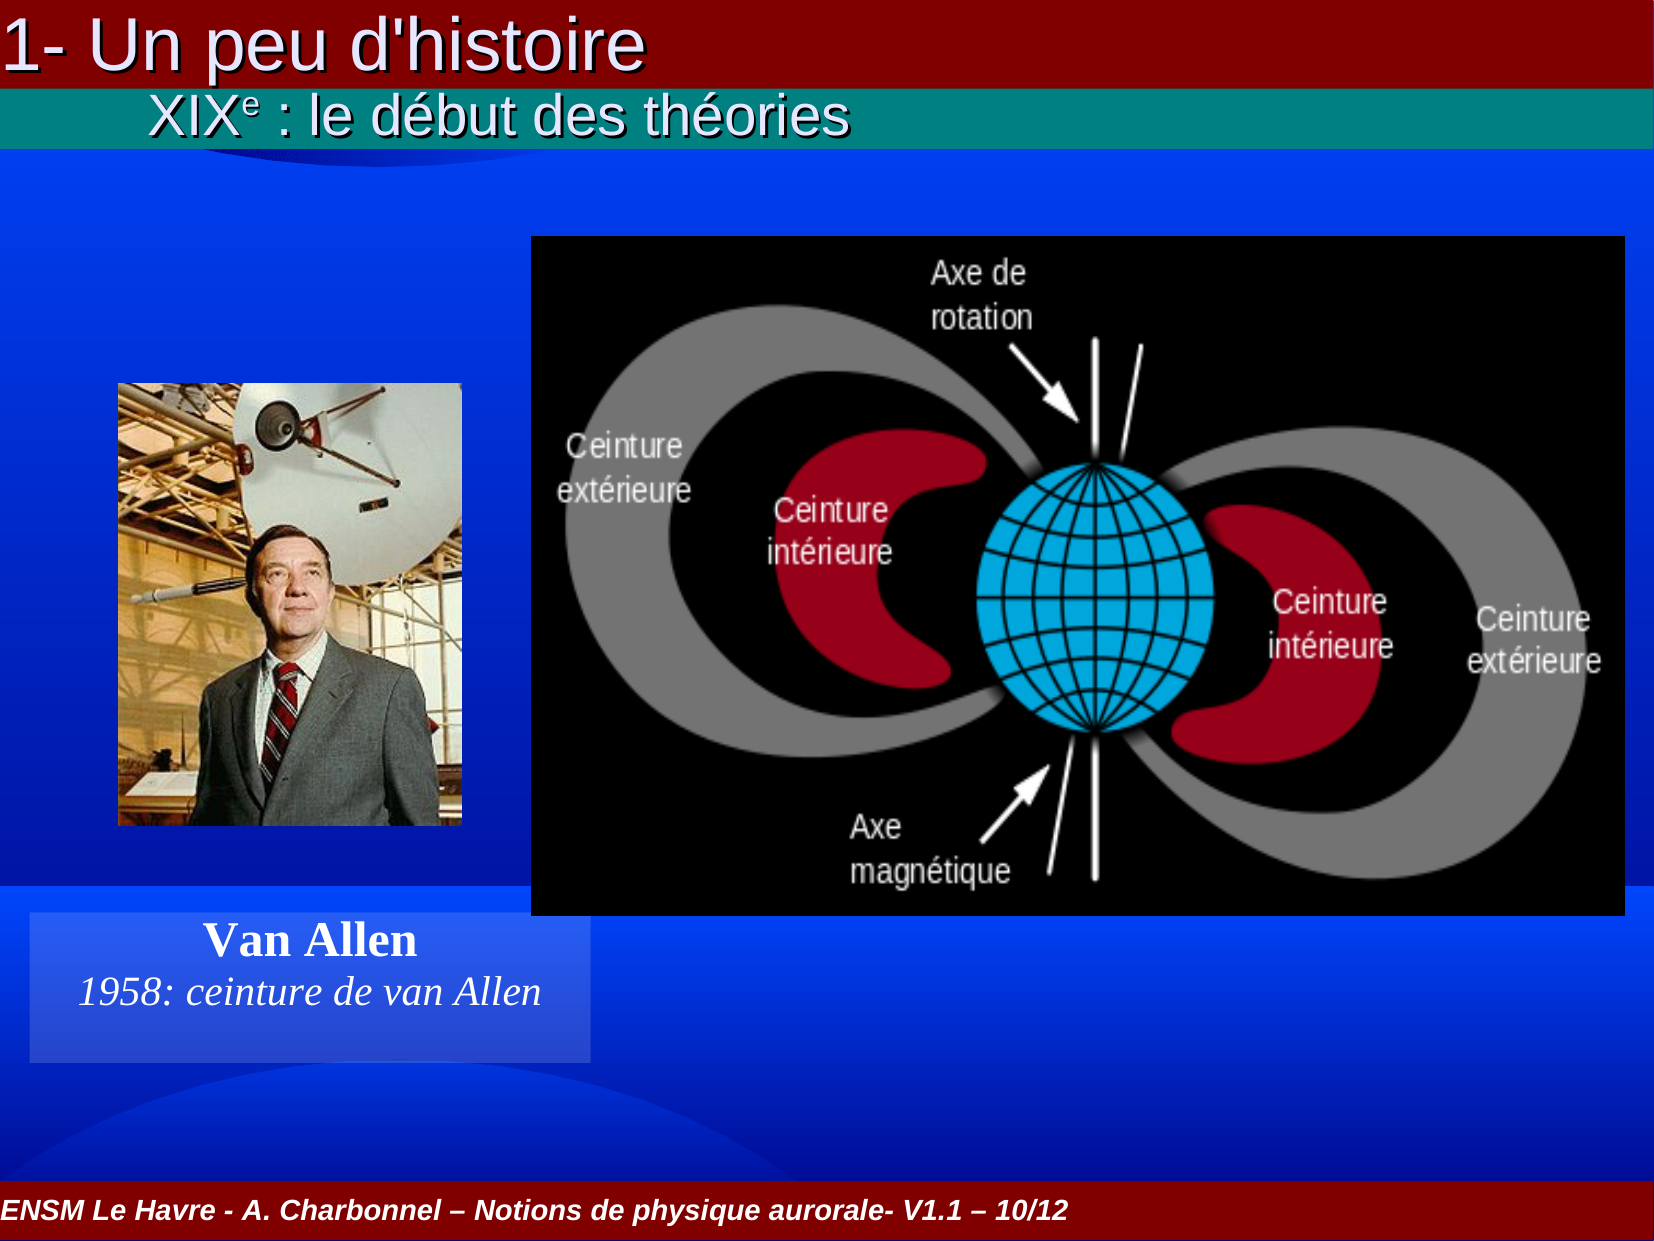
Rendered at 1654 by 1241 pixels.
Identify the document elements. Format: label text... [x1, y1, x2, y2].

picture [118, 383, 462, 827]
picture [531, 236, 1625, 916]
title XIXe : le début des théories [0, 89, 1654, 149]
title 1- Un peu d'histoire [0, 0, 1654, 89]
text_box Van Allen 1958: ceinture de van Allen [29, 912, 591, 1063]
text_box ENSM Le Havre - A. Charbonnel – Notions de physique aurorale- V1.1 – 10/12 [0, 1181, 1654, 1241]
